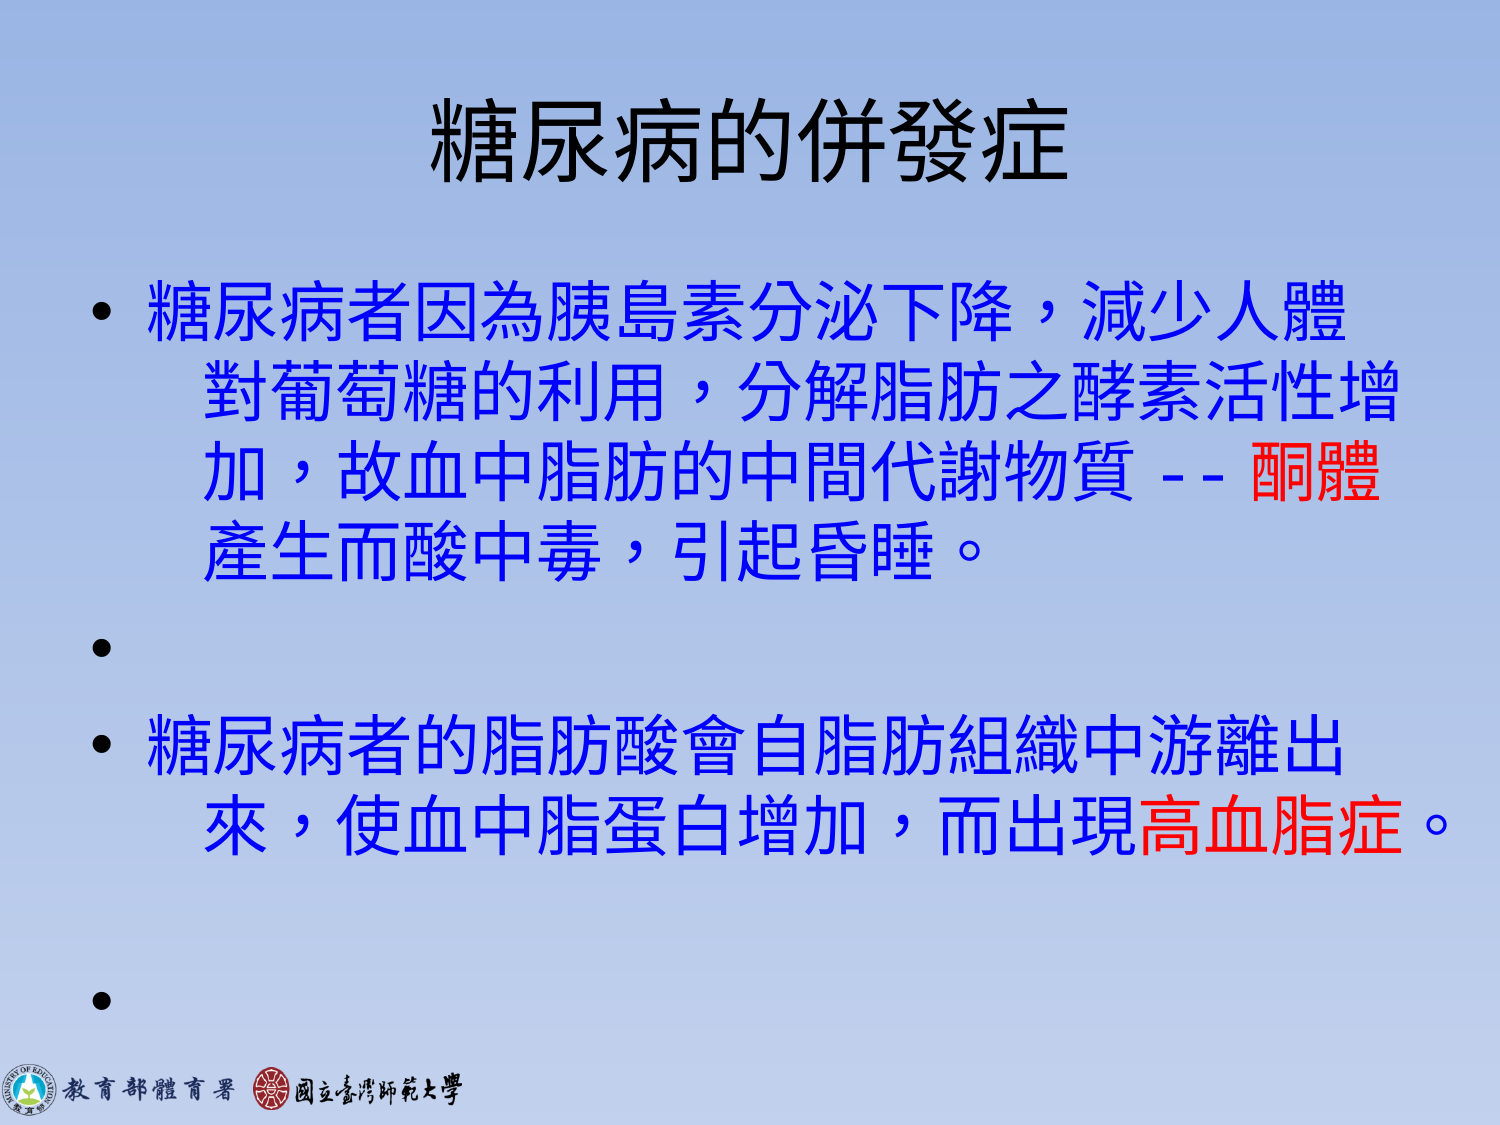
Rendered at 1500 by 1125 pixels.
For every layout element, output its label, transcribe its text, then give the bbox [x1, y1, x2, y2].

title 糖尿病的併發症 [75, 45, 1426, 233]
list 糖尿病者因為胰島素分泌下降，減少人體對葡萄糖的利用，分解脂肪之酵素活性增加，故血中脂肪的中間代謝物質--酮體 產生而酸中毒，引起昏睡。 糖尿病者的脂肪酸會自脂肪組織中游離出來，使血中脂蛋白增加，而出現高血脂症。 [75, 262, 1426, 1005]
